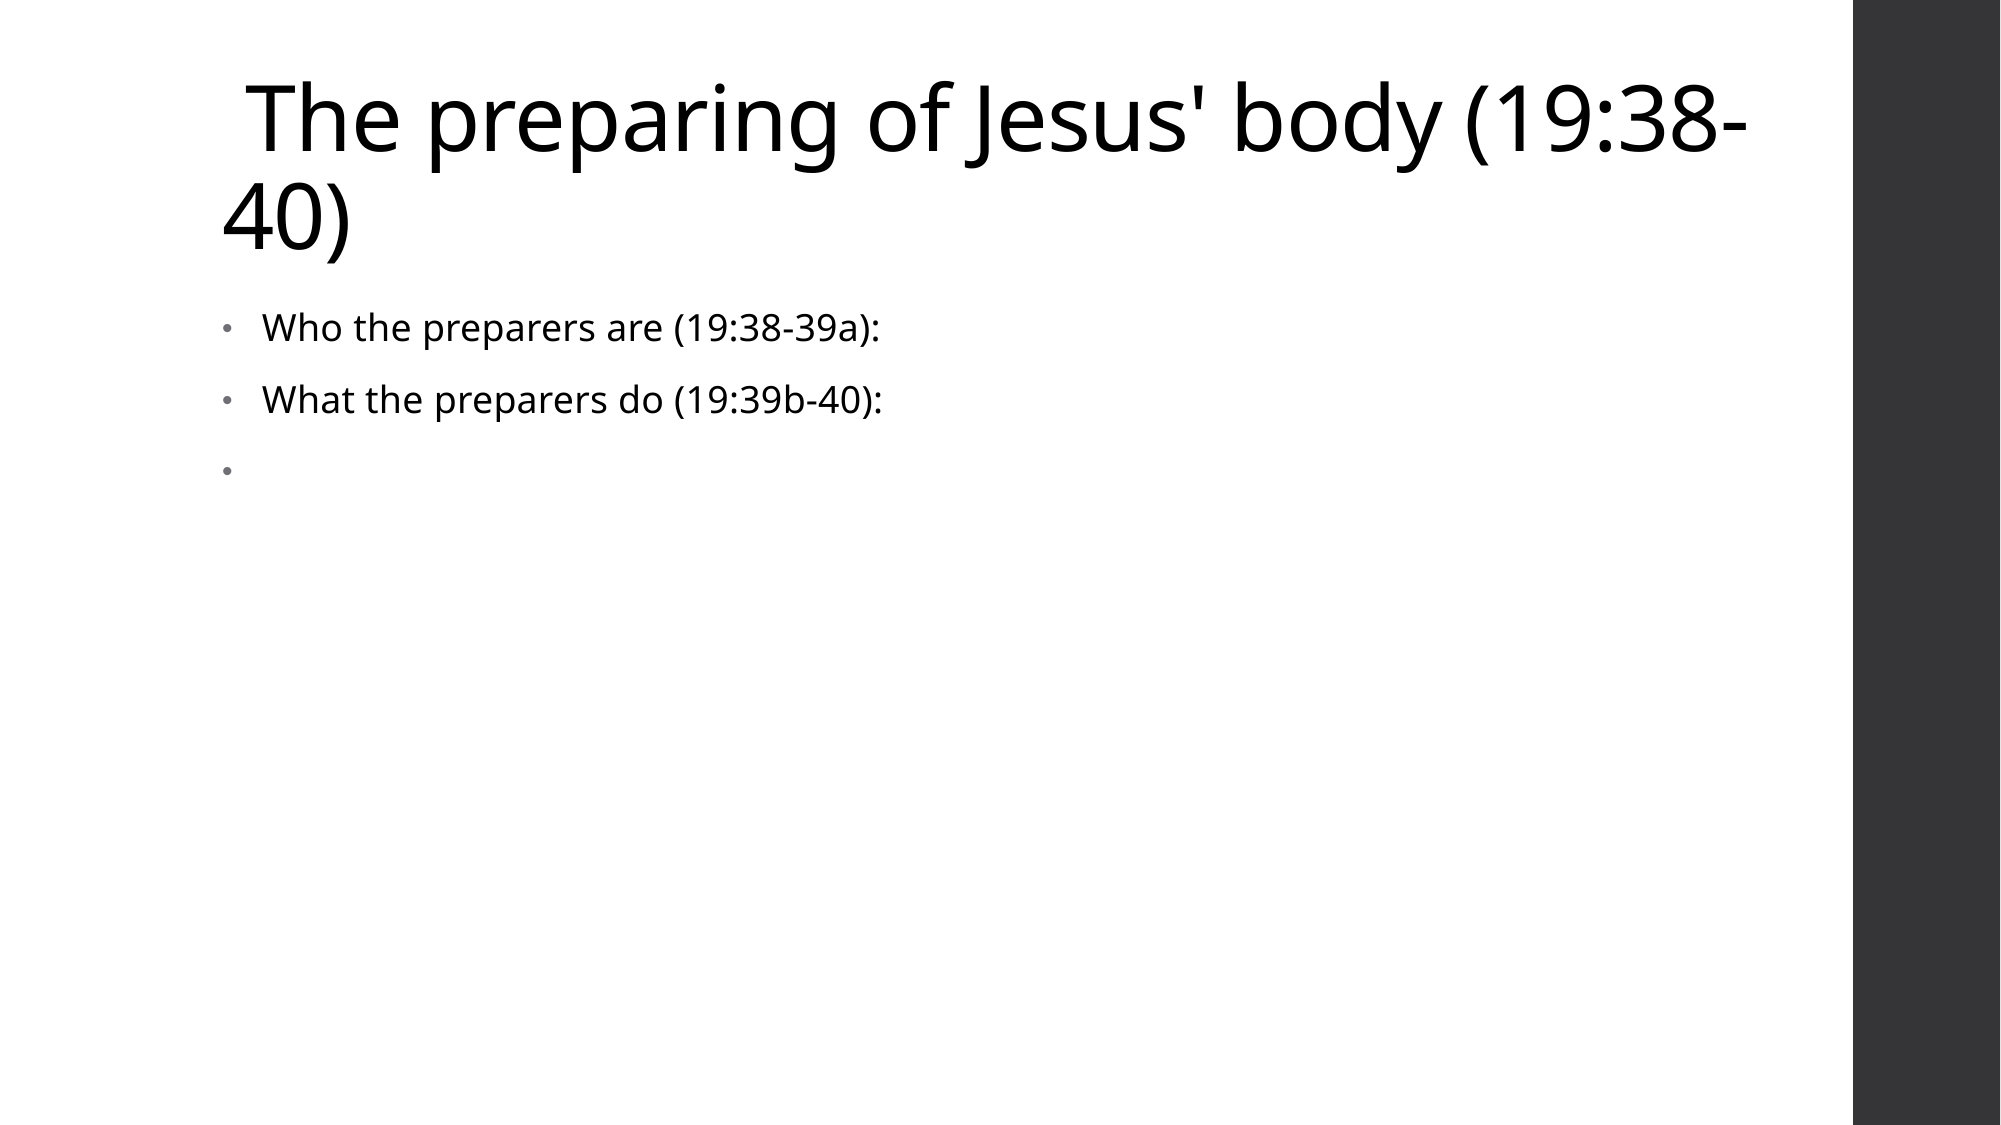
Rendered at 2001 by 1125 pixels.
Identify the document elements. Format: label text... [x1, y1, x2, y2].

list Who the preparers are (19:38-39a): What the preparers do (19:39b-40): [206, 299, 1617, 1014]
title The preparing of Jesus' body (19:38-40) [206, 60, 1797, 278]
